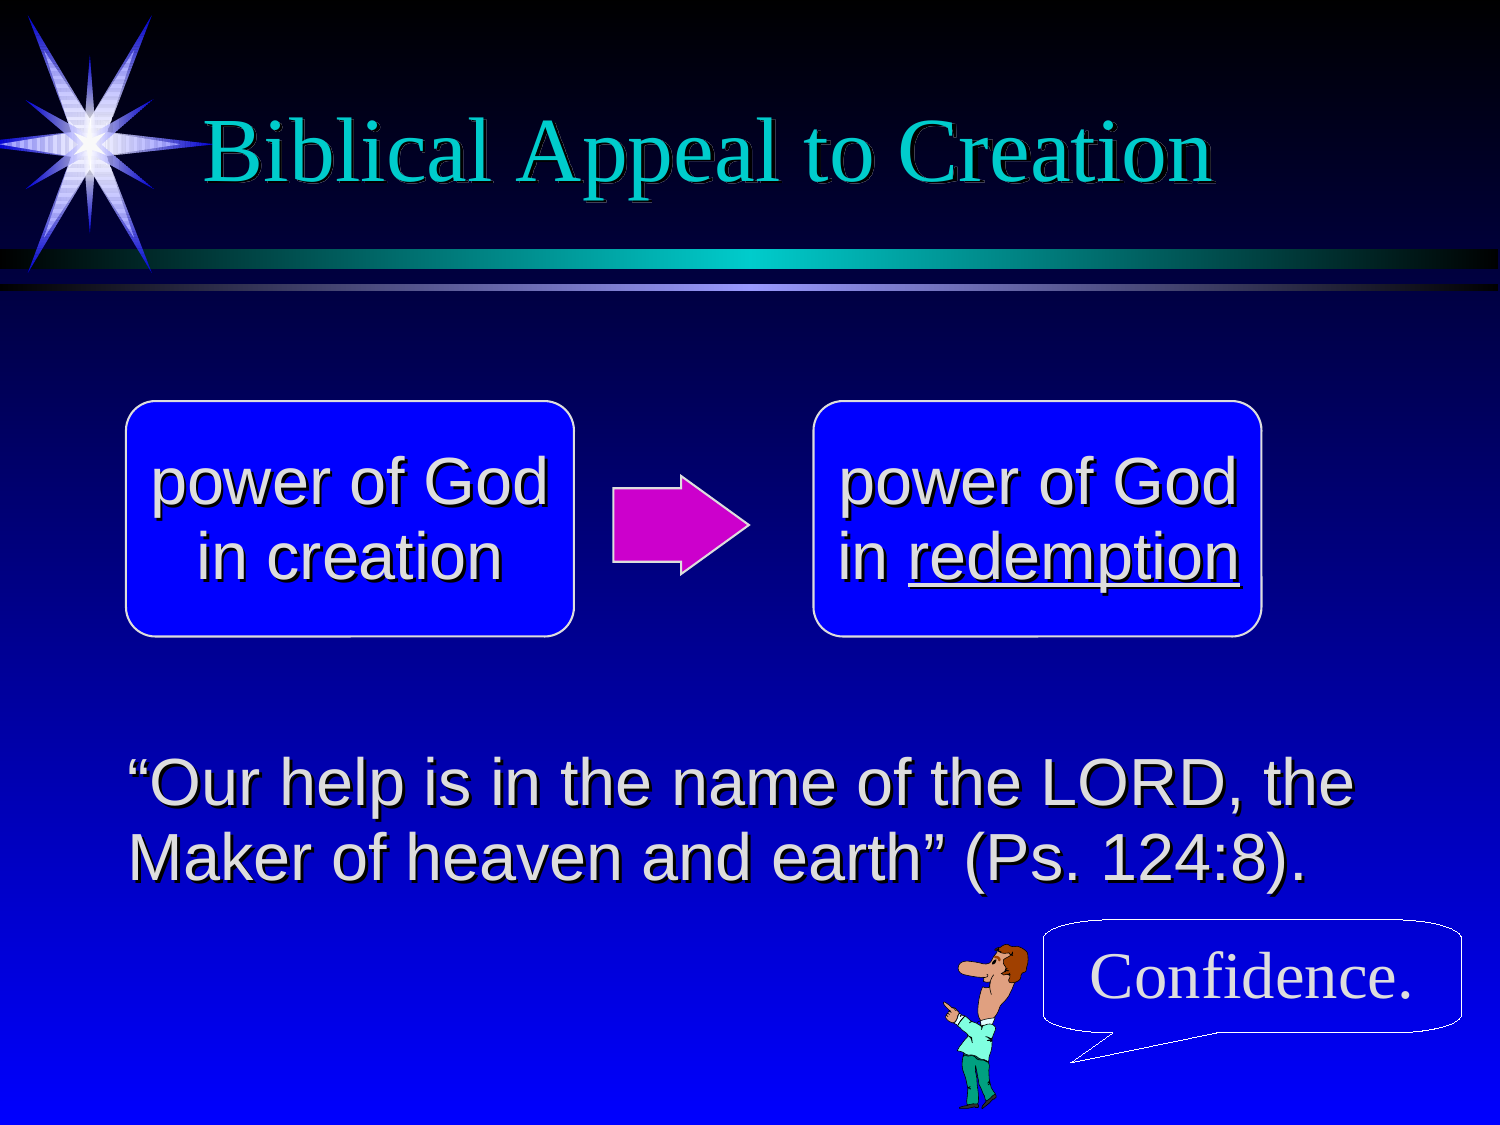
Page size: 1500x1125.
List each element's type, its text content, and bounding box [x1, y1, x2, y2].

text_box power of God in redemption [813, 401, 1262, 637]
chart [942, 943, 1029, 1110]
title Biblical Appeal to Creation [187, 56, 1463, 244]
text_box [613, 476, 749, 575]
text_box Confidence. [1043, 919, 1462, 1063]
text_box power of God in creation [125, 401, 574, 637]
text_box “Our help is in the name of the LORD, the Maker of heaven and earth” (Ps. 124:8). [112, 737, 1375, 903]
